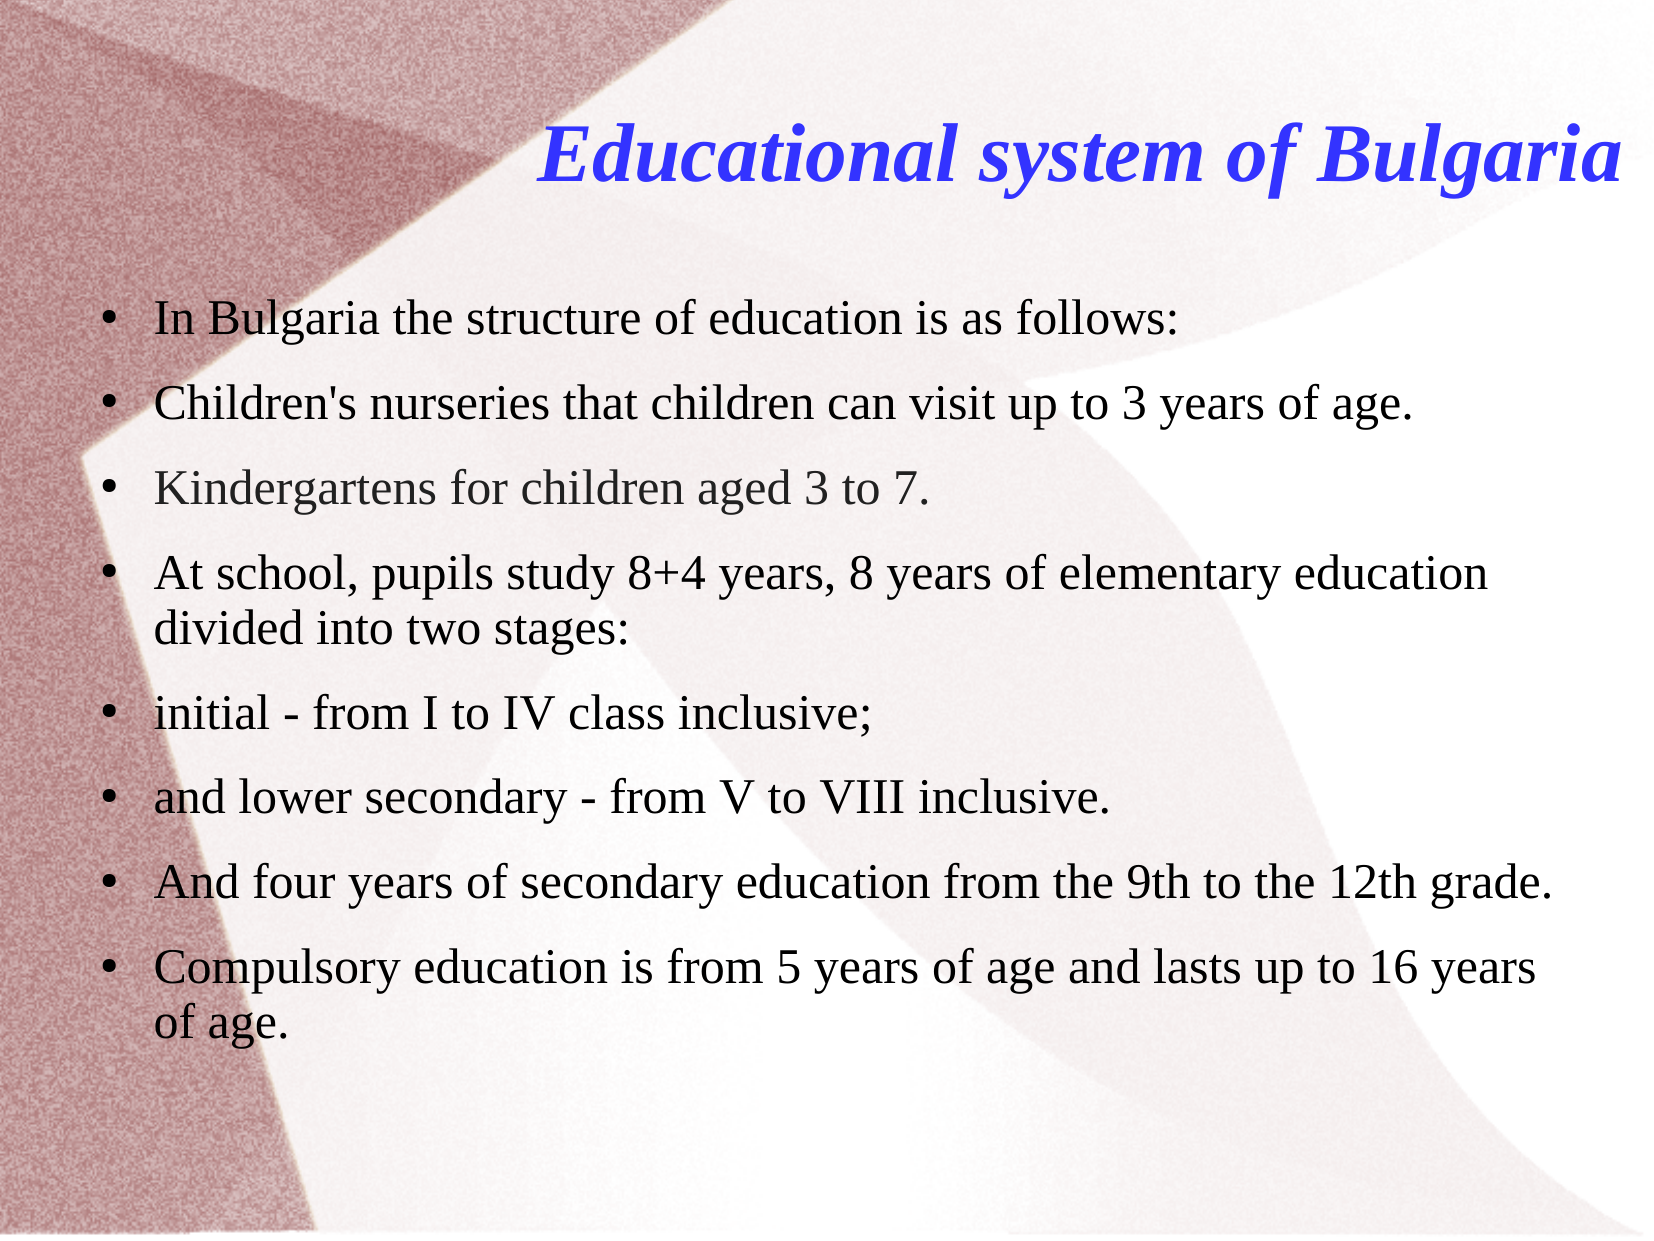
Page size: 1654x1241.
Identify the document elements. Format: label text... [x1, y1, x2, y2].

picture [0, 0, 1654, 1241]
title Educational system of Bulgaria [82, 49, 1625, 257]
list In Bulgaria the structure of education is as follows: Children's nurseries that children can visit up to 3 years of age. Kindergartens for children aged 3 to 7. At school, pupils study 8+4 years, 8 years of elementary education divided into two stages: initial - from I to IV class inclusive; and lower secondary - from V to VIII inclusive. And four years of secondary education from the 9th to the 12th grade. Compulsory education is from 5 years of age and lasts up to 16 years of age. [82, 290, 1571, 1109]
